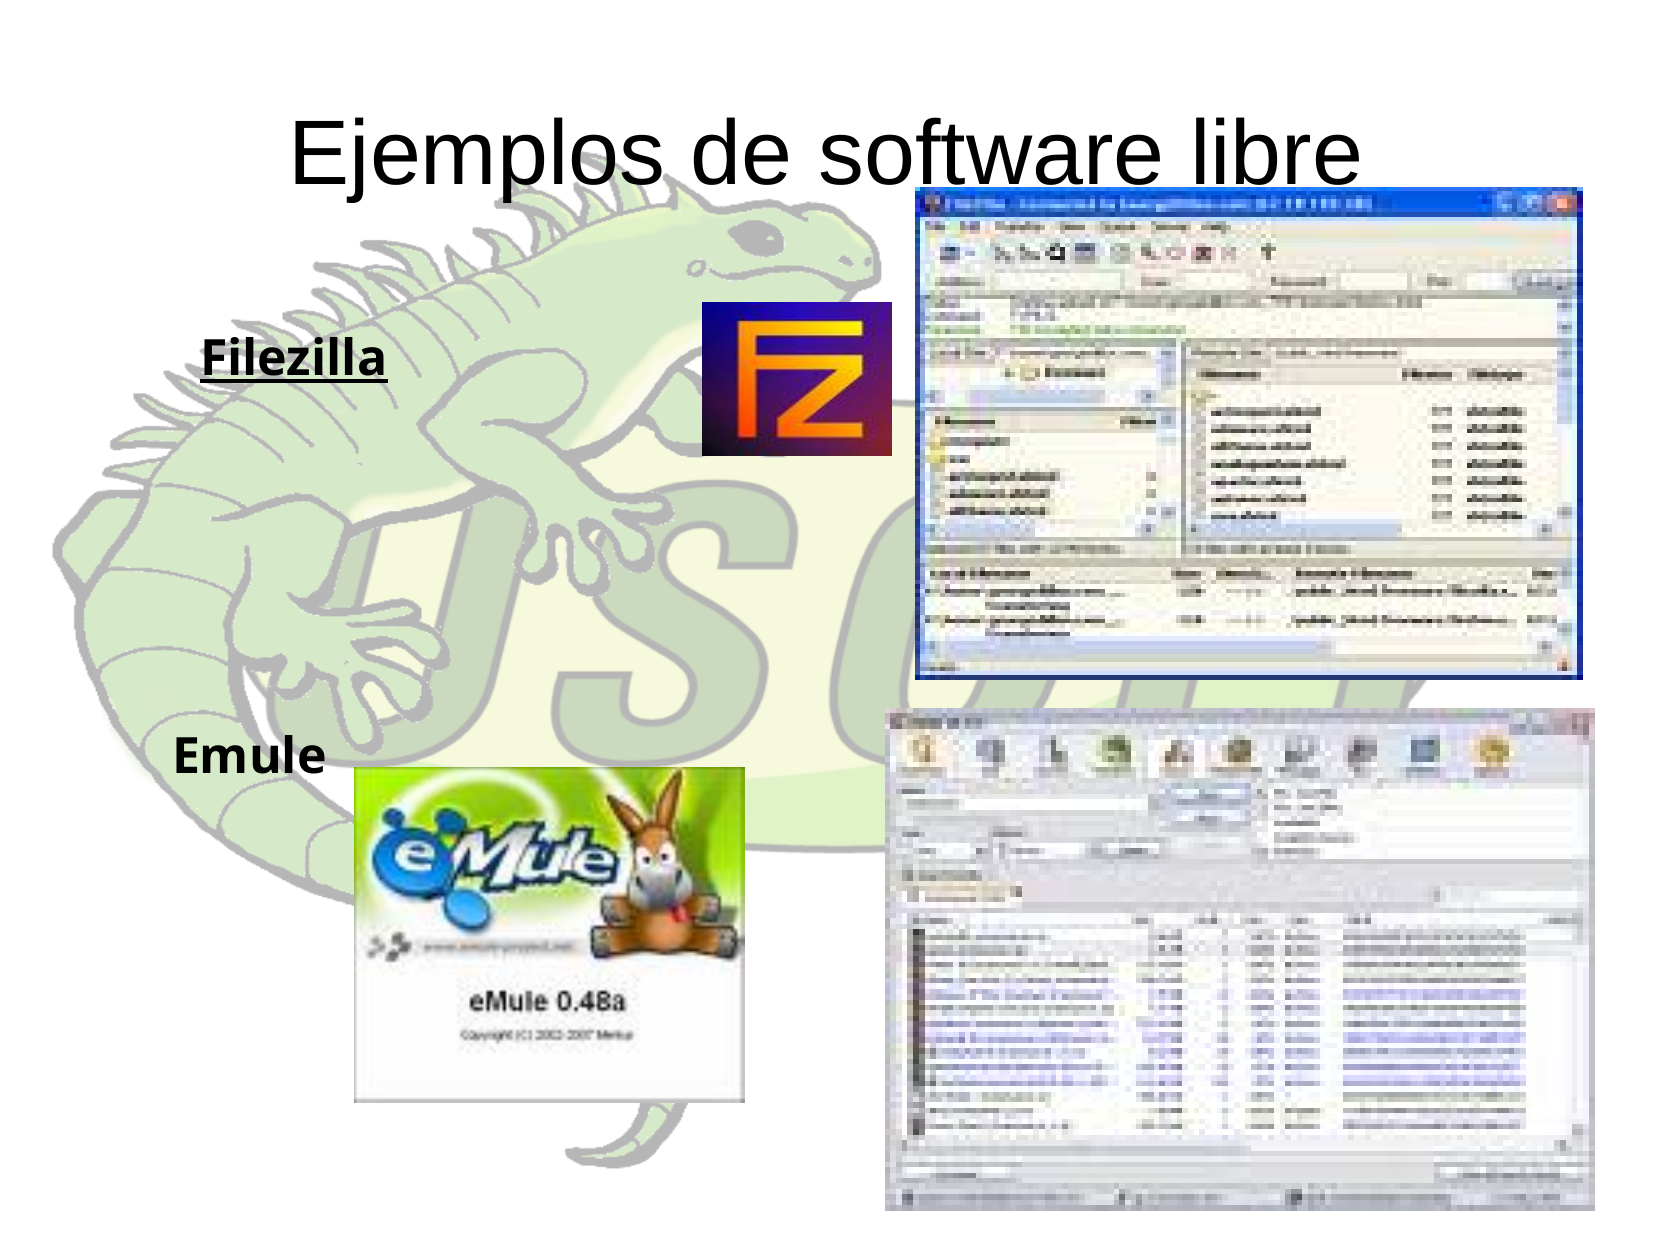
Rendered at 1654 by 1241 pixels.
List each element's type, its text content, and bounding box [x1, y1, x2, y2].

text_box Emule [157, 716, 342, 792]
text_box Filezilla [185, 317, 403, 394]
title Ejemplos de software libre [82, 56, 1571, 250]
picture [0, 0, 1654, 1241]
